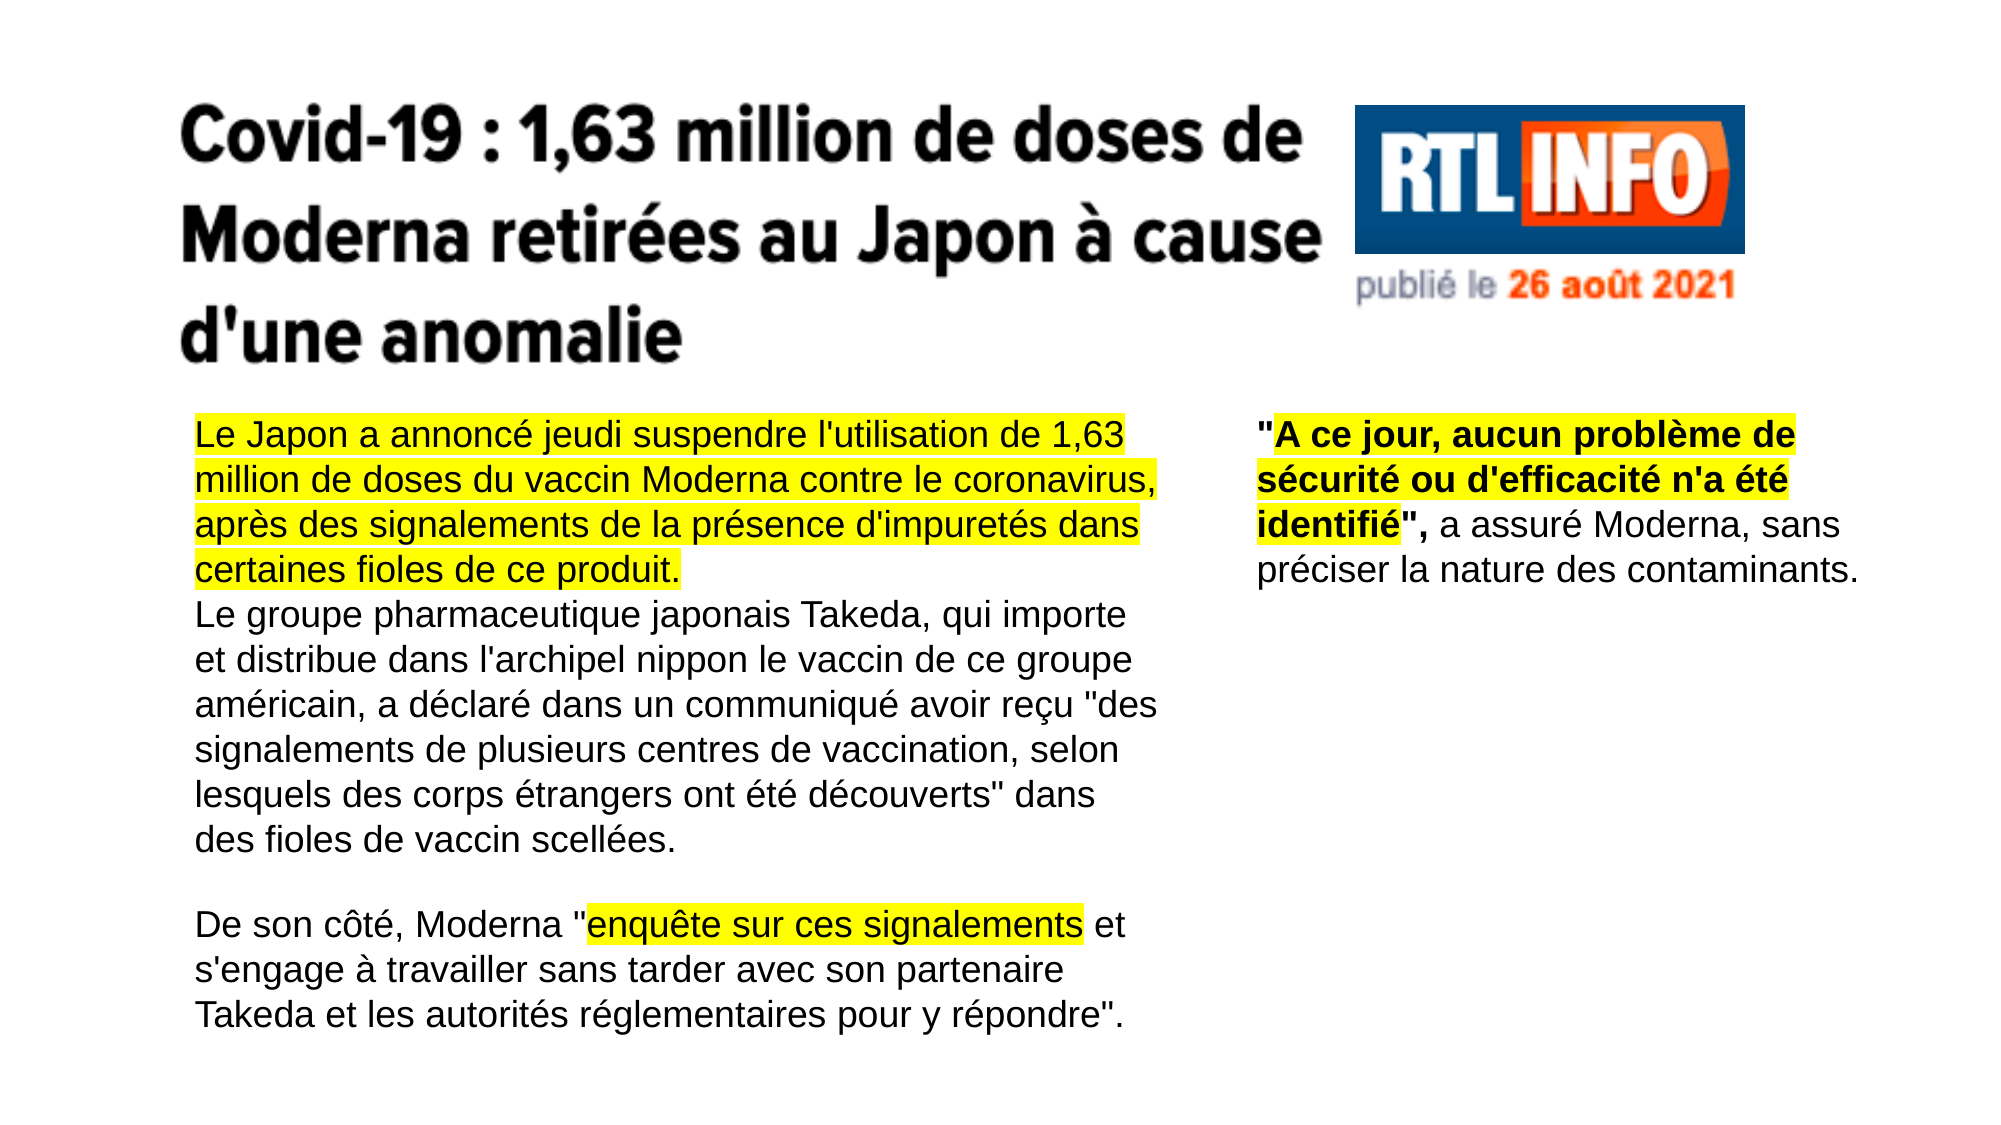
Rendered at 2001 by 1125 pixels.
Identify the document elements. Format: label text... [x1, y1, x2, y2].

text_box Le Japon a annoncé jeudi suspendre l'utilisation de 1,63 million de doses du vaccin Moderna contre le coronavirus, après des signalements de la présence d'impuretés dans certaines fioles de ce produit. Le groupe pharmaceutique japonais Takeda, qui importe et distribue dans l'archipel nippon le vaccin de ce groupe américain, a déclaré dans un communiqué avoir reçu "des signalements de plusieurs centres de vaccination, selon lesquels des corps étrangers ont été découverts" dans des fioles de vaccin scellées. [180, 402, 1180, 867]
text_box De son côté, Moderna "enquête sur ces signalements et s'engage à travailler sans tarder avec son partenaire Takeda et les autorités réglementaires pour y répondre". [180, 892, 1180, 1043]
text_box "A ce jour, aucun problème de sécurité ou d'efficacité n'a été identifié", a assuré Moderna, sans préciser la nature des contaminants. [1242, 402, 1899, 597]
picture [163, 72, 1745, 392]
